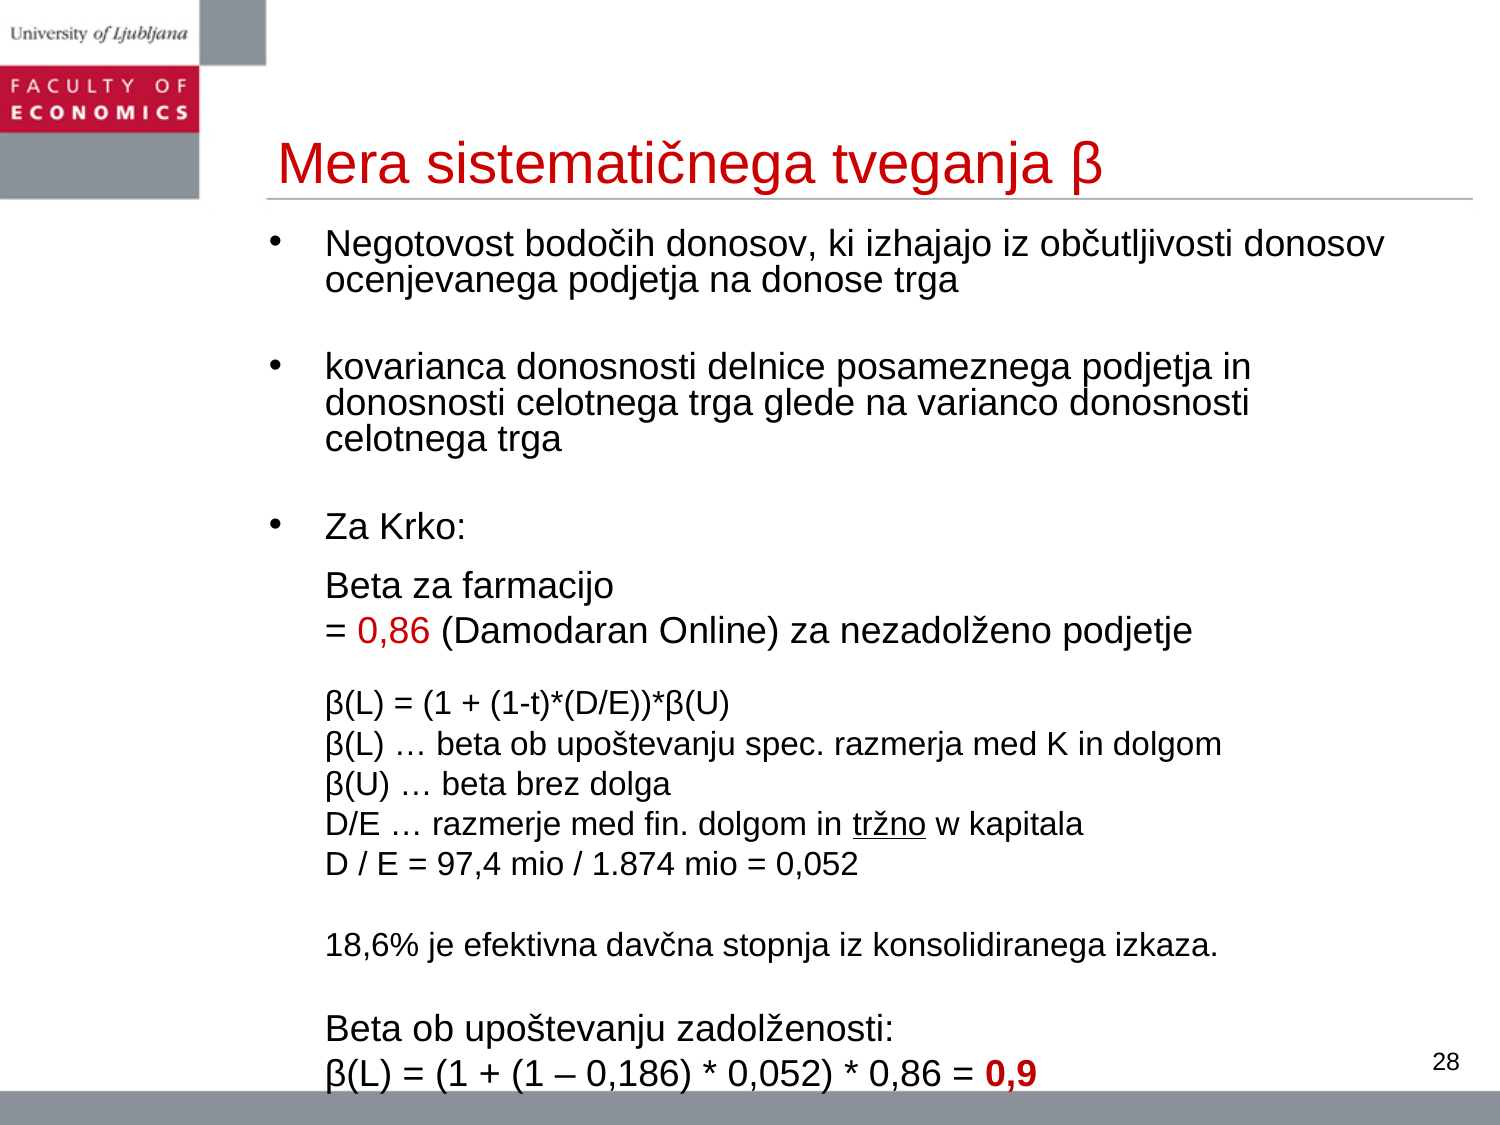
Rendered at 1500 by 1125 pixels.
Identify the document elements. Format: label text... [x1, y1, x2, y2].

list Negotovost bodočih donosov, ki izhajajo iz občutljivosti donosov ocenjevanega podjetja na donose trga kovarianca donosnosti delnice posameznega podjetja in donosnosti celotnega trga glede na varianco donosnosti celotnega trga Za Krko: Beta za farmacijo = 0,86 (Damodaran Online) za nezadolženo podjetje β(L) = (1 + (1-t)*(D/E))*β(U) β(L) … beta ob upoštevanju spec. razmerja med K in dolgom β(U) … beta brez dolga D/E … razmerje med fin. dolgom in tržno w kapitala D / E = 97,4 mio / 1.874 mio = 0,052 18,6% je efektivna davčna stopnja iz konsolidiranega izkaza. Beta ob upoštevanju zadolženosti: β(L) = (1 + (1 – 0,186) * 0,052) * 0,86 = 0,9 [253, 220, 1425, 1102]
title Mera sistematičnega tveganja β [262, 24, 1476, 203]
picture [0, 0, 1500, 1125]
text_box <number> [1425, 1037, 1476, 1101]
